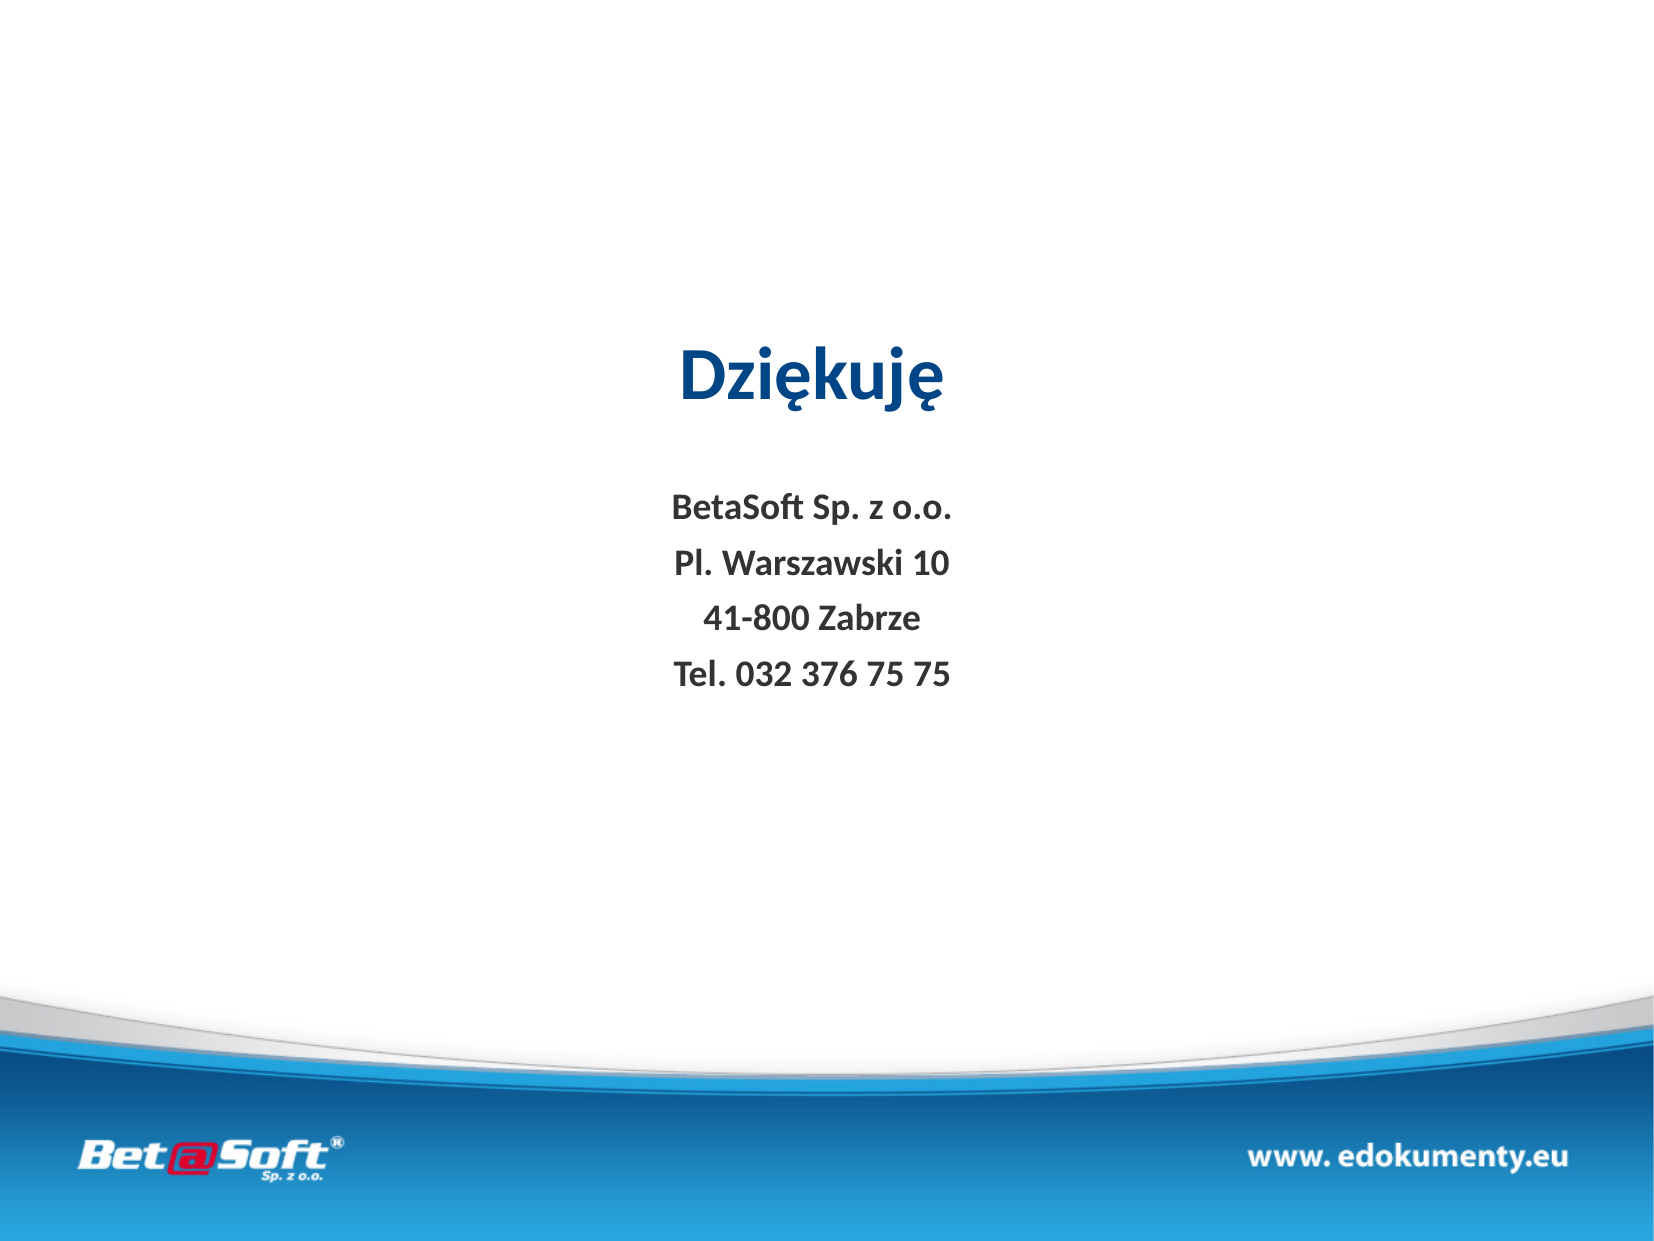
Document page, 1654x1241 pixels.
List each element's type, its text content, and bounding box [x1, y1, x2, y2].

list Dziękuję BetaSoft Sp. z o.o. Pl. Warszawski 10 41-800 Zabrze Tel. 032 376 75 75 [70, 343, 1554, 753]
picture [0, 0, 1654, 1241]
